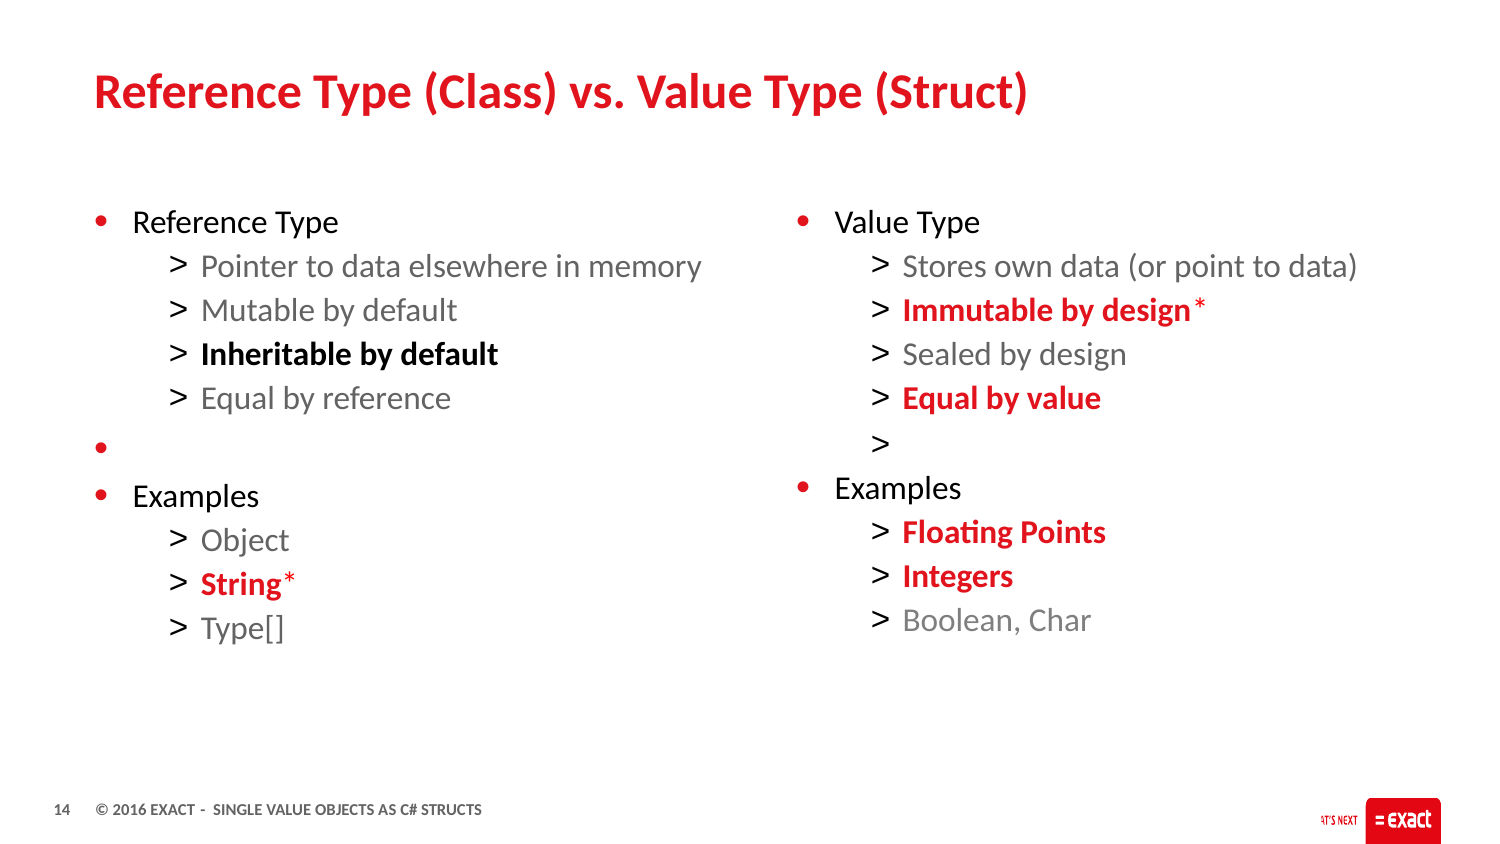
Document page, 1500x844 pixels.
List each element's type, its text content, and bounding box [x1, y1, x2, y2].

list Value Type Stores own data (or point to data) Immutable by design* Sealed by design Equal by value Examples Floating Points Integers Boolean, Char [781, 196, 1420, 754]
title Reference Type (Class) vs. Value Type (Struct) [79, 62, 1420, 128]
text_box - Single Value Objects as C# structs [185, 786, 826, 832]
list Reference Type Pointer to data elsewhere in memory Mutable by default Inheritable by default Equal by reference Examples Object String* Type[] [79, 196, 718, 754]
text_box [38, 786, 96, 832]
